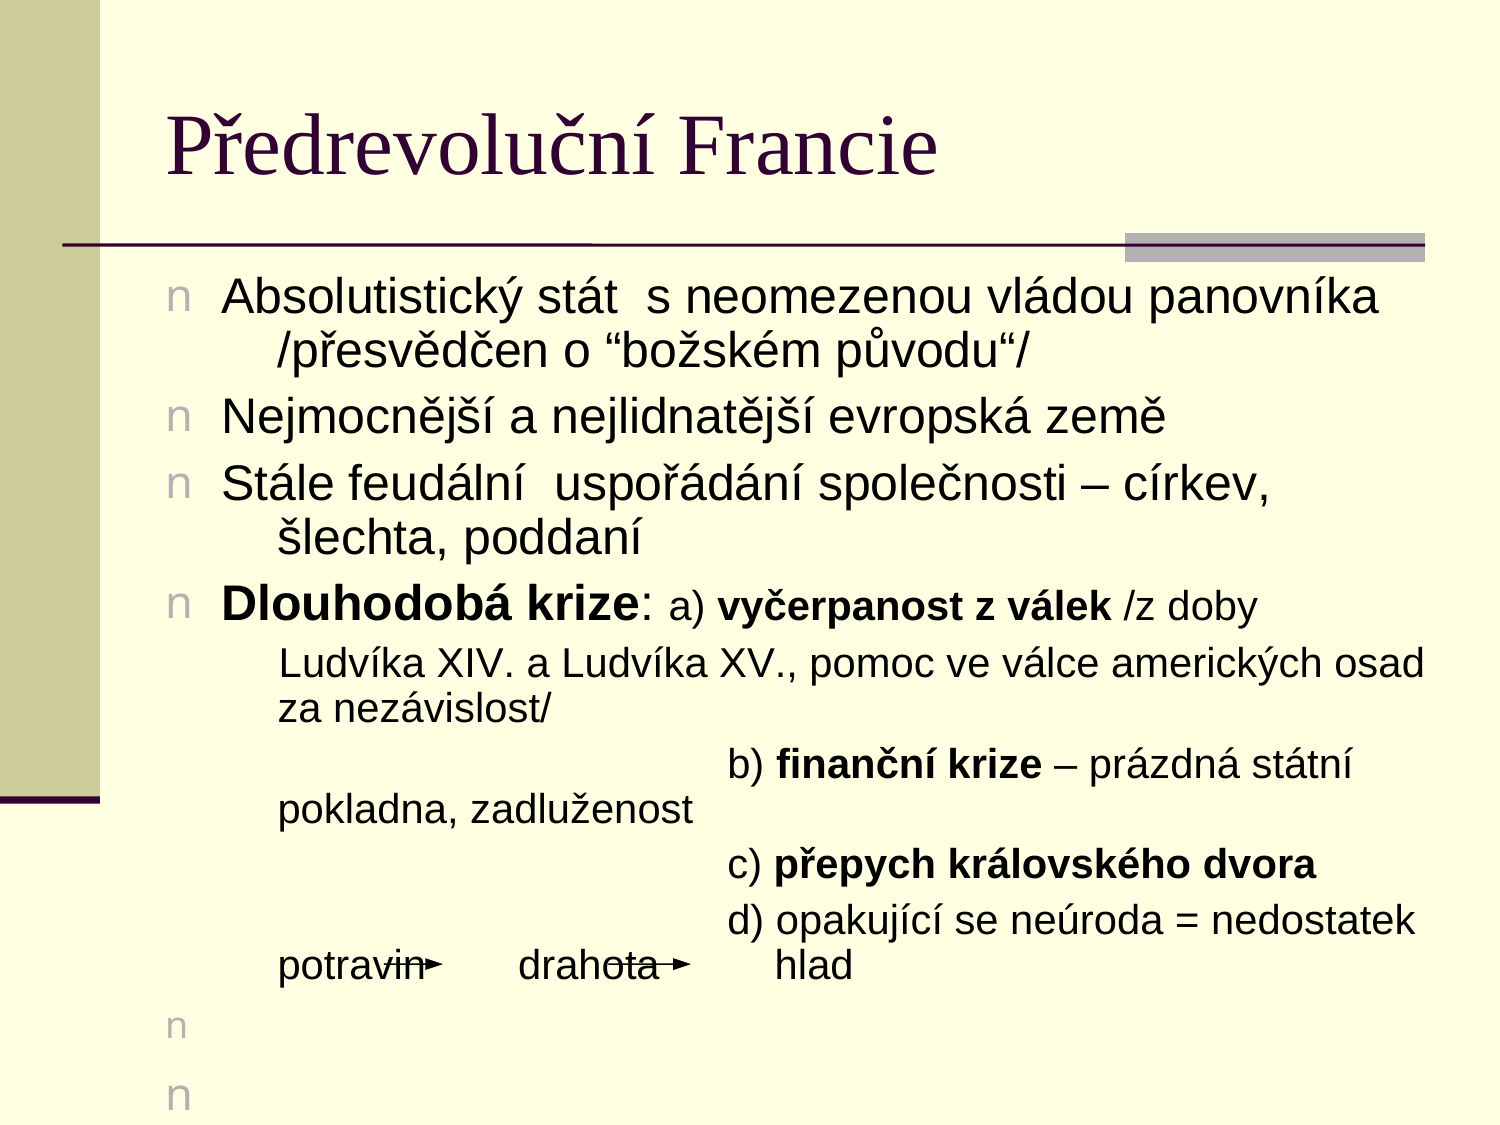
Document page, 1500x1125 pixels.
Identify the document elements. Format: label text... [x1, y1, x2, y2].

title Předrevoluční Francie [150, 45, 1426, 234]
list Absolutistický stát s neomezenou vládou panovníka /přesvědčen o “božském původu“/ Nejmocnější a nejlidnatější evropská země Stále feudální uspořádání společnosti – církev, šlechta, poddaní Dlouhodobá krize: a) vyčerpanost z válek /z doby Ludvíka XIV. a Ludvíka XV., pomoc ve válce amerických osad za nezávislost/ b) finanční krize – prázdná státní pokladna, zadluženost c) přepych královského dvora d) opakující se neúroda = nedostatek potravin drahota hlad [150, 262, 1471, 1006]
